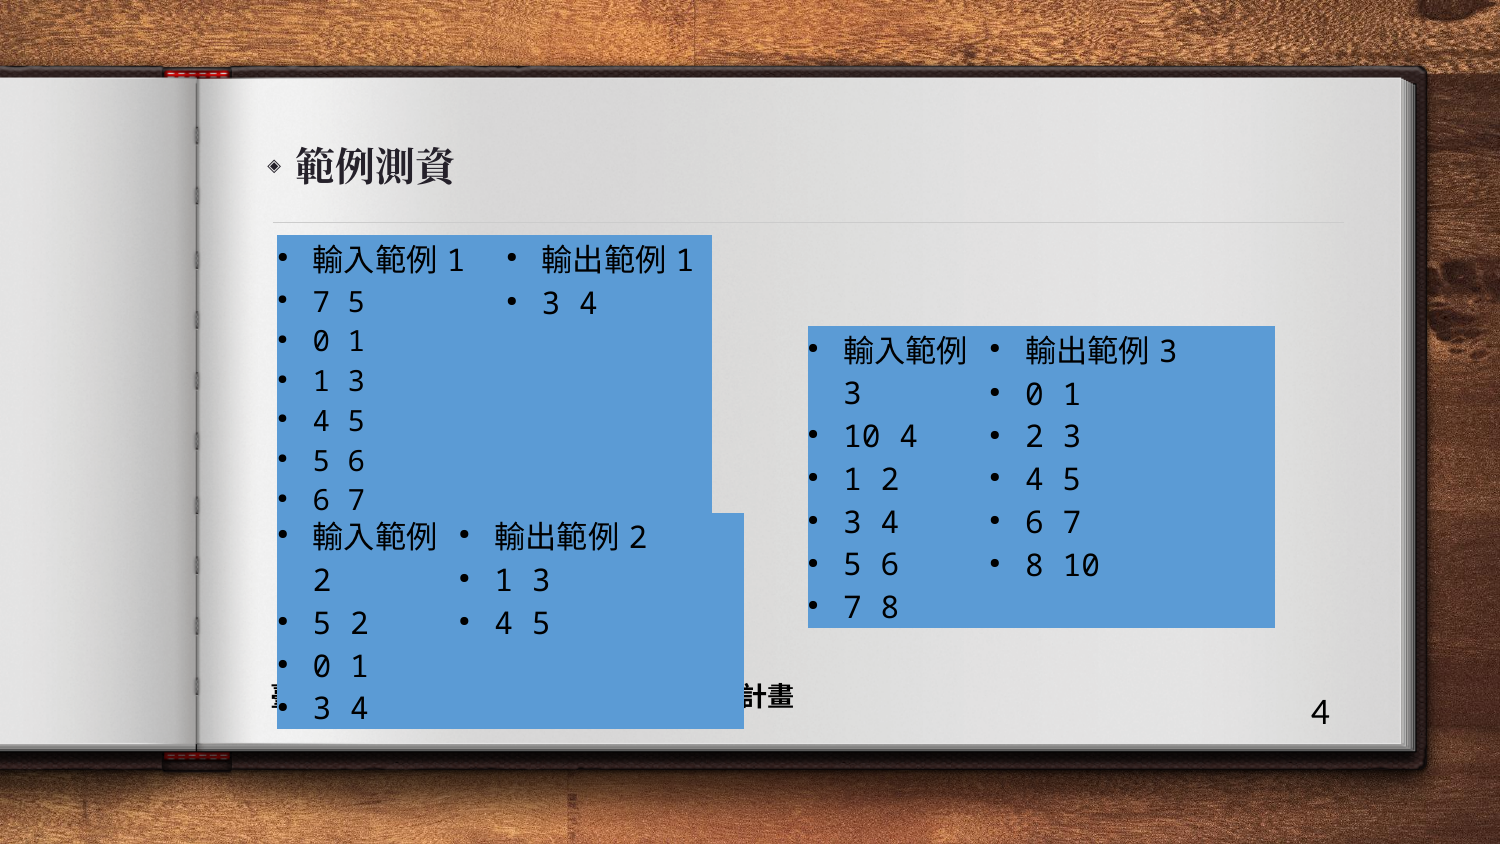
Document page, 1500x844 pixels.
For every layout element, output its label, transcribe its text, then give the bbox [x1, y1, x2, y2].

text_box [1295, 672, 1386, 737]
table_header 輸出範例1 3 4 [506, 235, 712, 519]
table_header 輸入範例2 5 2 0 1 3 4 [277, 519, 459, 729]
list 範例測資 [252, 126, 1194, 205]
table_header 輸出範例2 1 3 4 5 [459, 513, 744, 729]
table_header 輸出範例3 0 1 2 3 4 5 6 7 8 10 [989, 326, 1275, 628]
table_header 輸入範例3 10 4 1 2 3 4 5 6 7 8 [808, 326, 989, 628]
table_header 輸入範例1 7 5 0 1 1 3 4 5 5 6 6 7 [277, 235, 506, 519]
